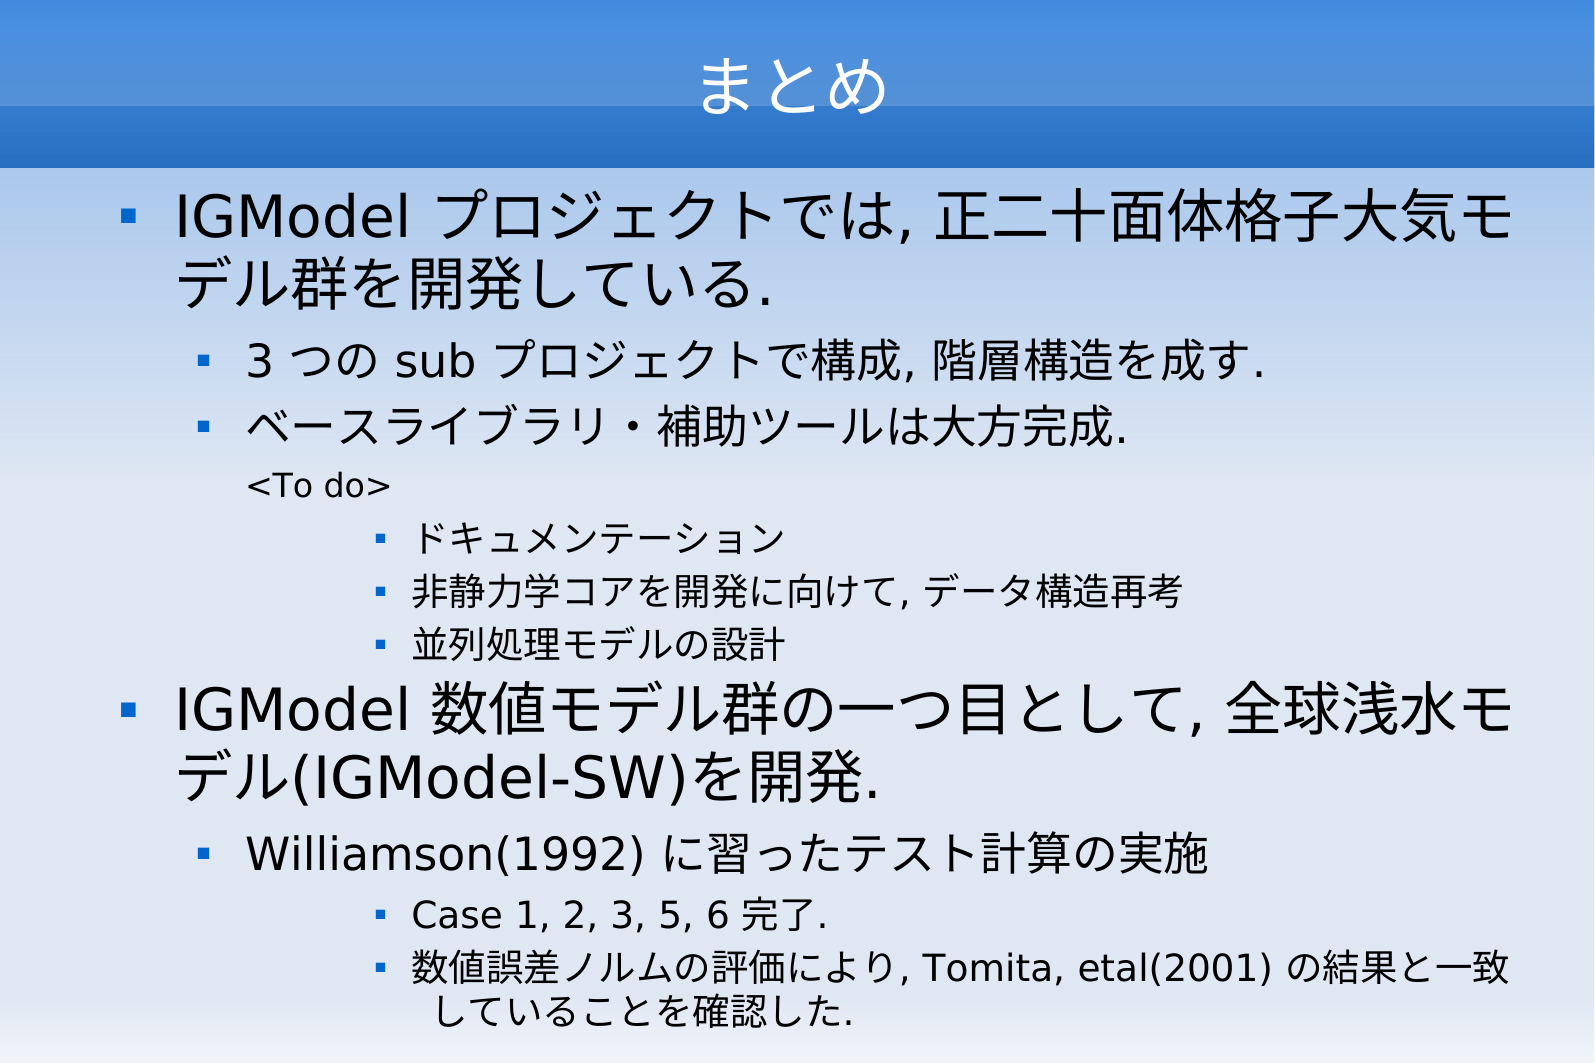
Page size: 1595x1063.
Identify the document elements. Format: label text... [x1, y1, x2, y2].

list IGModel プロジェクトでは, 正二十面体格子大気モデル群を開発している. 3 つの sub プロジェクトで構成, 階層構造を成す. ベースライブラリ・補助ツールは大方完成. <To do> ドキュメンテーション 非静力学コアを開発に向けて, データ構造再考 並列処理モデルの設計 IGModel 数値モデル群の一つ目として, 全球浅水モデル(IGModel-SW)を開発. Williamson(1992) に習ったテスト計算の実施 Case 1, 2, 3, 5, 6 完了. 数値誤差ノルムの評価により, Tomita, etal(2001) の結果と一致していることを確認した. [103, 183, 1539, 1035]
picture [0, 0, 1595, 1063]
title まとめ [74, 0, 1510, 178]
